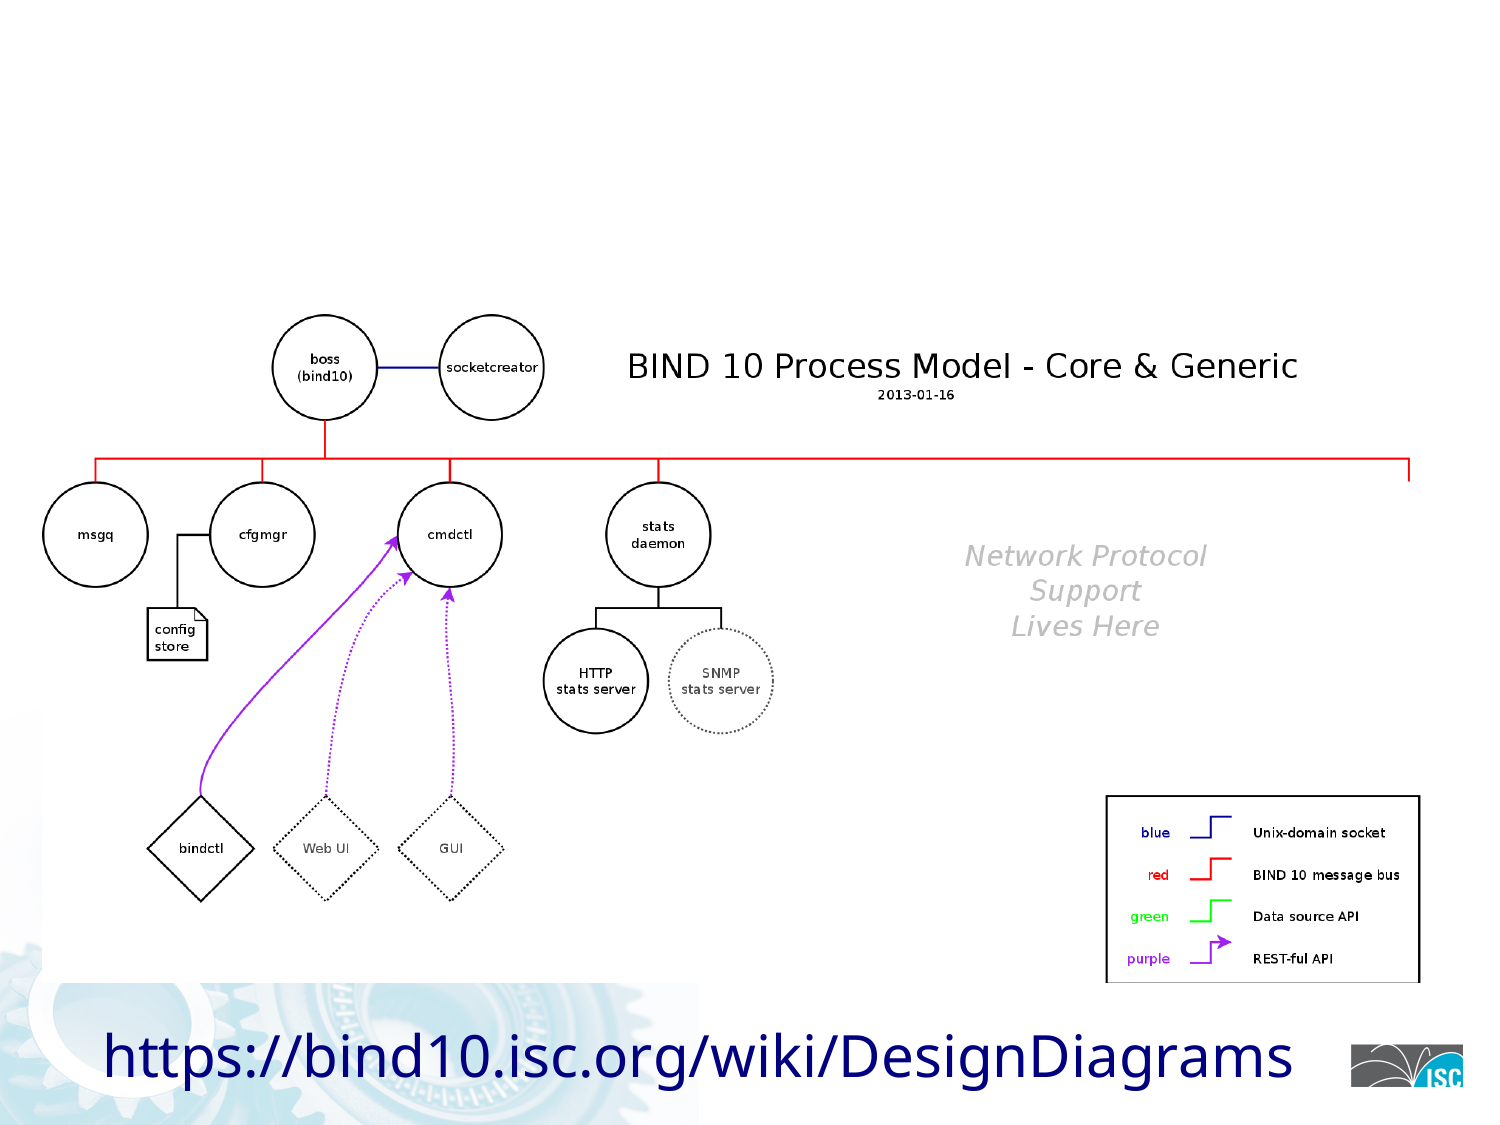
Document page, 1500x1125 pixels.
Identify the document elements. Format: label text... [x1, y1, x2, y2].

picture [0, 0, 1500, 1125]
subtitle https://bind10.isc.org/wiki/DesignDiagrams [23, 904, 1374, 1125]
